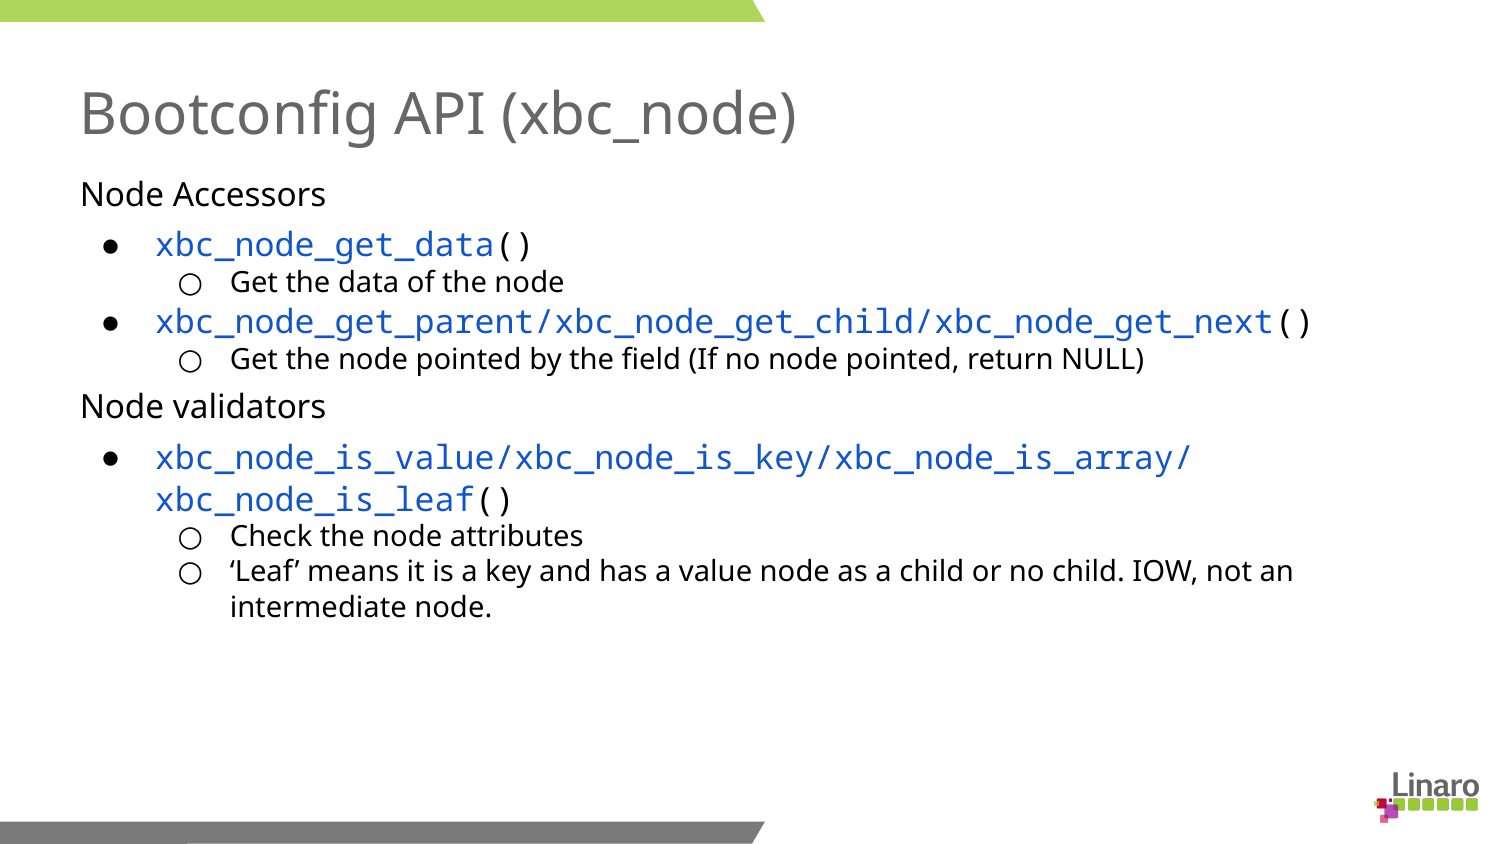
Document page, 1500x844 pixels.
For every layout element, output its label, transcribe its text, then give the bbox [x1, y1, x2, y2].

picture [1372, 770, 1481, 825]
list Node Accessors xbc_node_get_data() Get the data of the node xbc_node_get_parent/xbc_node_get_child/xbc_node_get_next() Get the node pointed by the field (If no node pointed, return NULL) Node validators xbc_node_is_value/xbc_node_is_key/xbc_node_is_array/xbc_node_is_leaf() Check the node attributes ‘Leaf’ means it is a key and has a value node as a child or no child. IOW, not an intermediate node. [73, 162, 1475, 798]
title Bootconfig API (xbc_node) [73, 59, 1427, 162]
